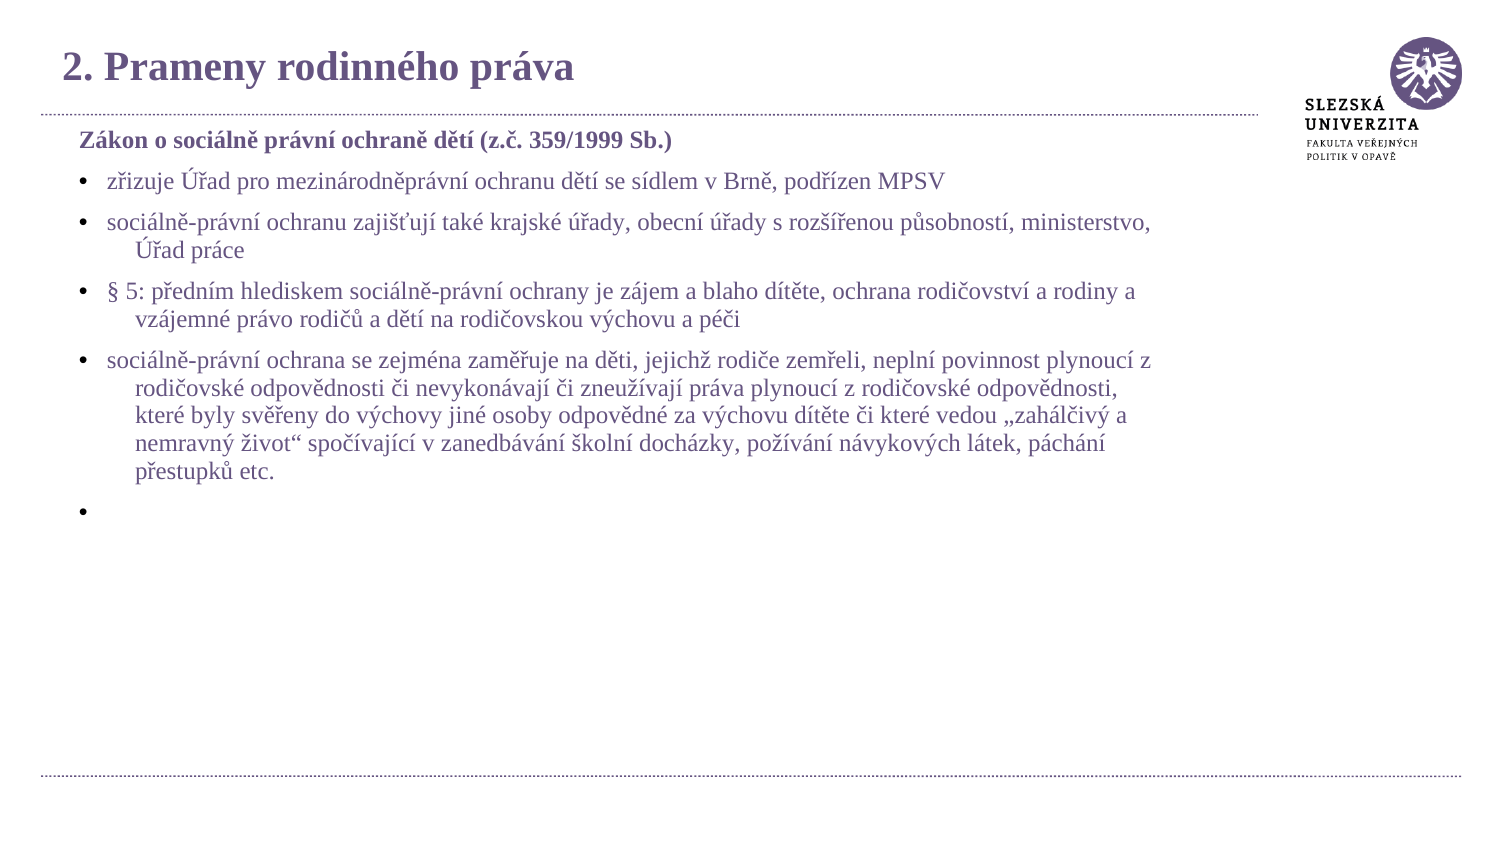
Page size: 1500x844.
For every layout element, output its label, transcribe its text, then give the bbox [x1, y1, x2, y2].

text_box 2. Prameny rodinného práva [47, 35, 792, 119]
text_box Zákon o sociálně právní ochraně dětí (z.č. 359/1999 Sb.) zřizuje Úřad pro mezinárodněprávní ochranu dětí se sídlem v Brně, podřízen MPSV sociálně-právní ochranu zajišťují také krajské úřady, obecní úřady s rozšířenou působností, ministerstvo, Úřad práce § 5: předním hlediskem sociálně-právní ochrany je zájem a blaho dítěte, ochrana rodičovství a rodiny a vzájemné právo rodičů a dětí na rodičovskou výchovu a péči sociálně-právní ochrana se zejména zaměřuje na děti, jejichž rodiče zemřeli, neplní povinnost plynoucí z rodičovské odpovědnosti či nevykonávají či zneužívají práva plynoucí z rodičovské odpovědnosti, které byly svěřeny do výchovy jiné osoby odpovědné za výchovu dítěte či které vedou „zahálčivý a nemravný život“ spočívající v zanedbávání školní docházky, požívání návykových látek, páchání přestupků etc. [63, 118, 1175, 820]
